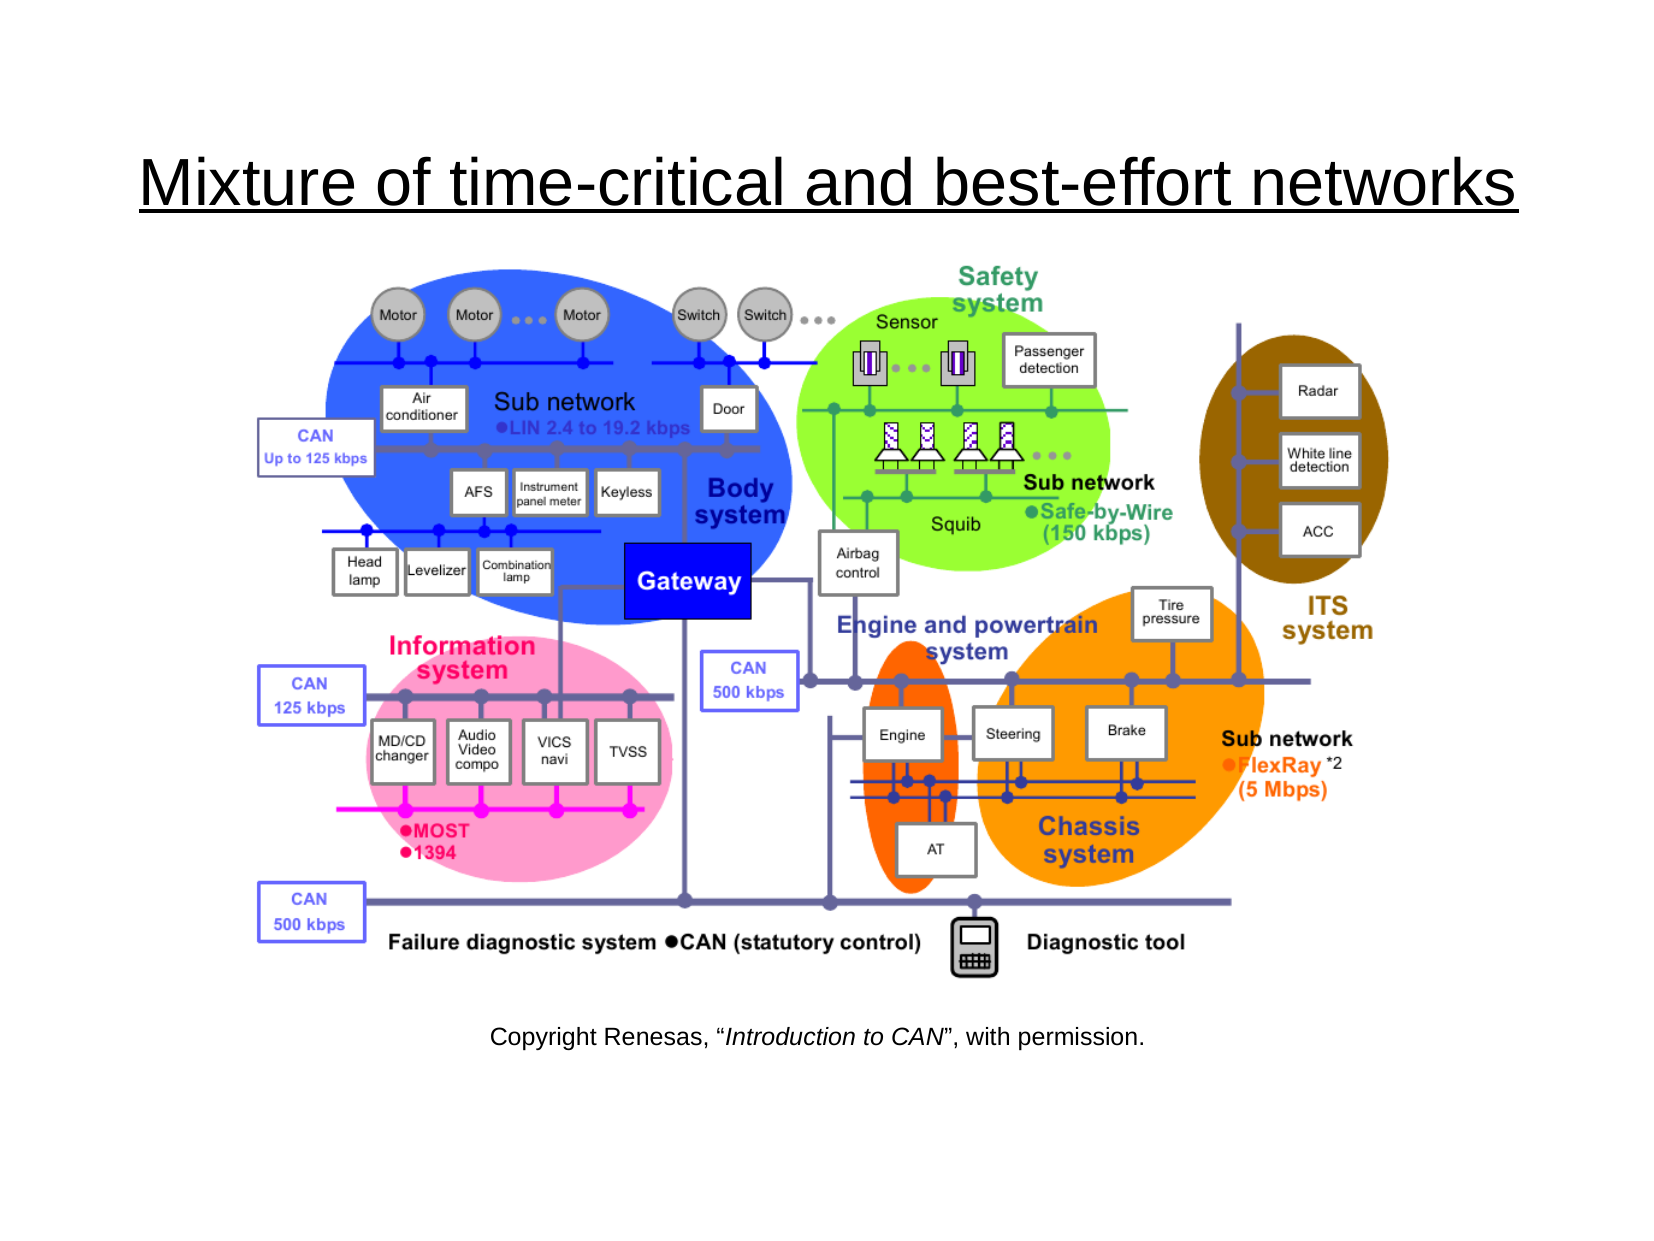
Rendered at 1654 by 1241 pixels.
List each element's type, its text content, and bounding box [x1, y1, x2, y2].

picture [215, 286, 1416, 994]
text_box Copyright Renesas, “Introduction to CAN”, with permission. [474, 1015, 1161, 1059]
title Mixture of time-critical and best-effort networks [84, 78, 1573, 286]
